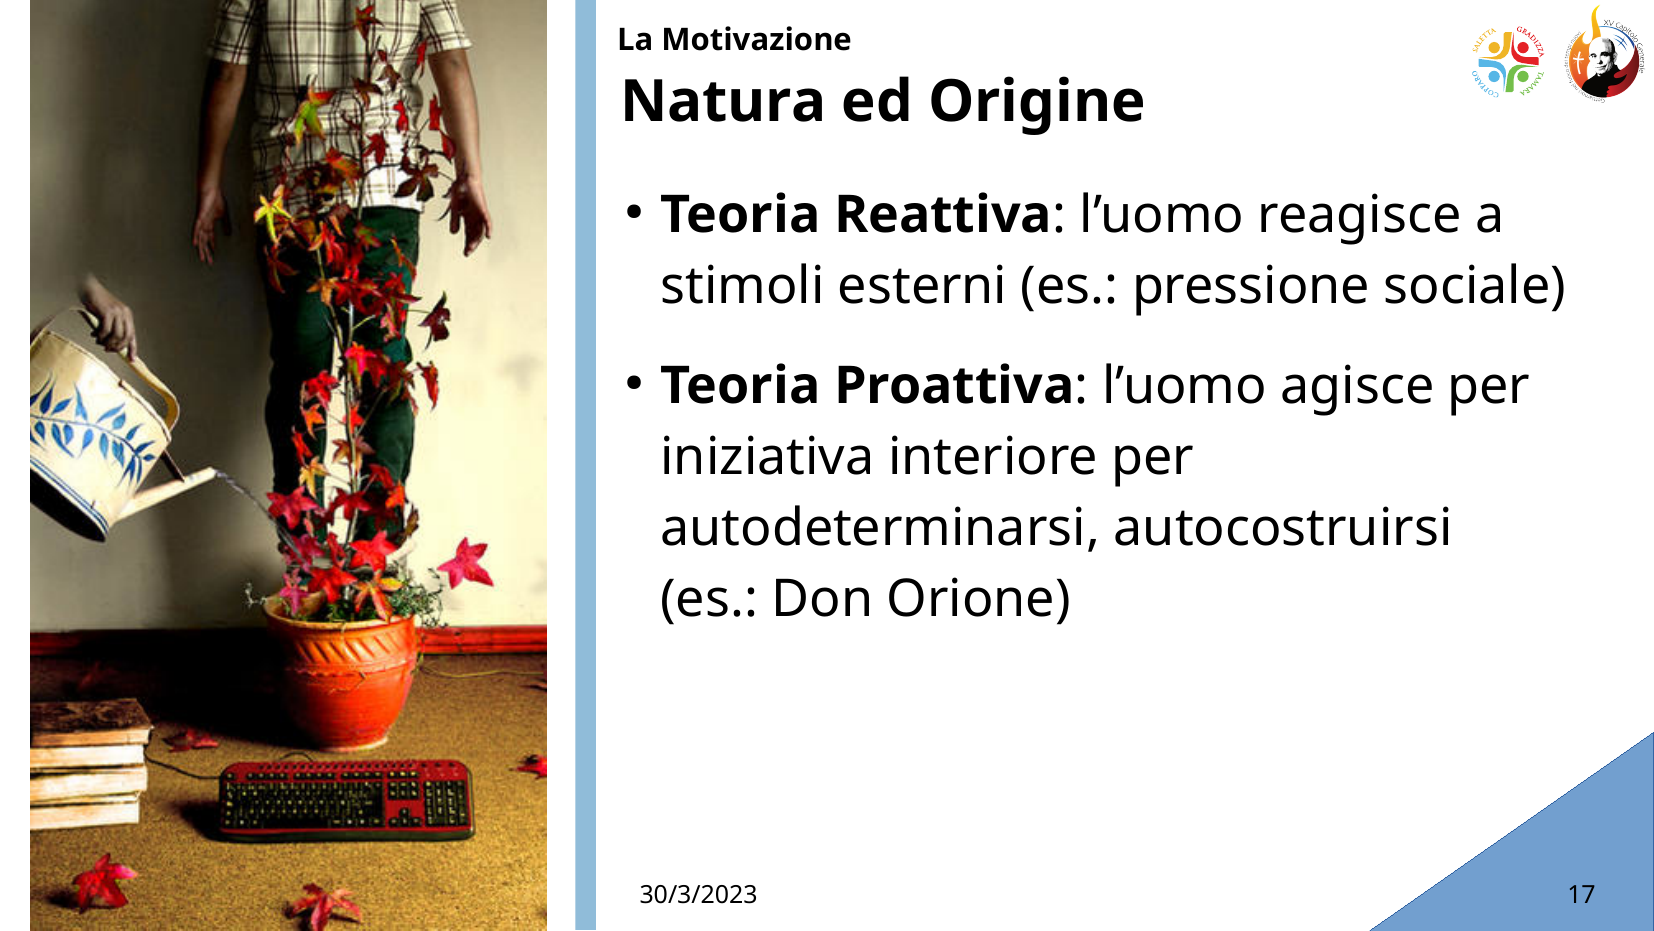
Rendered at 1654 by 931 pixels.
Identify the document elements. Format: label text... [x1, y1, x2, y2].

picture [1563, 4, 1646, 103]
text_box La Motivazione [602, 9, 1335, 63]
picture [30, 0, 547, 931]
subtitle Teoria Reattiva: l’uomo reagisce a stimoli esterni (es.: pressione sociale) Teoria Proattiva: l’uomo agisce per iniziativa interiore per autodeterminarsi, autocostruirsi (es.: Don Orione) [624, 177, 1602, 873]
title Natura ed Origine [620, 70, 1617, 142]
